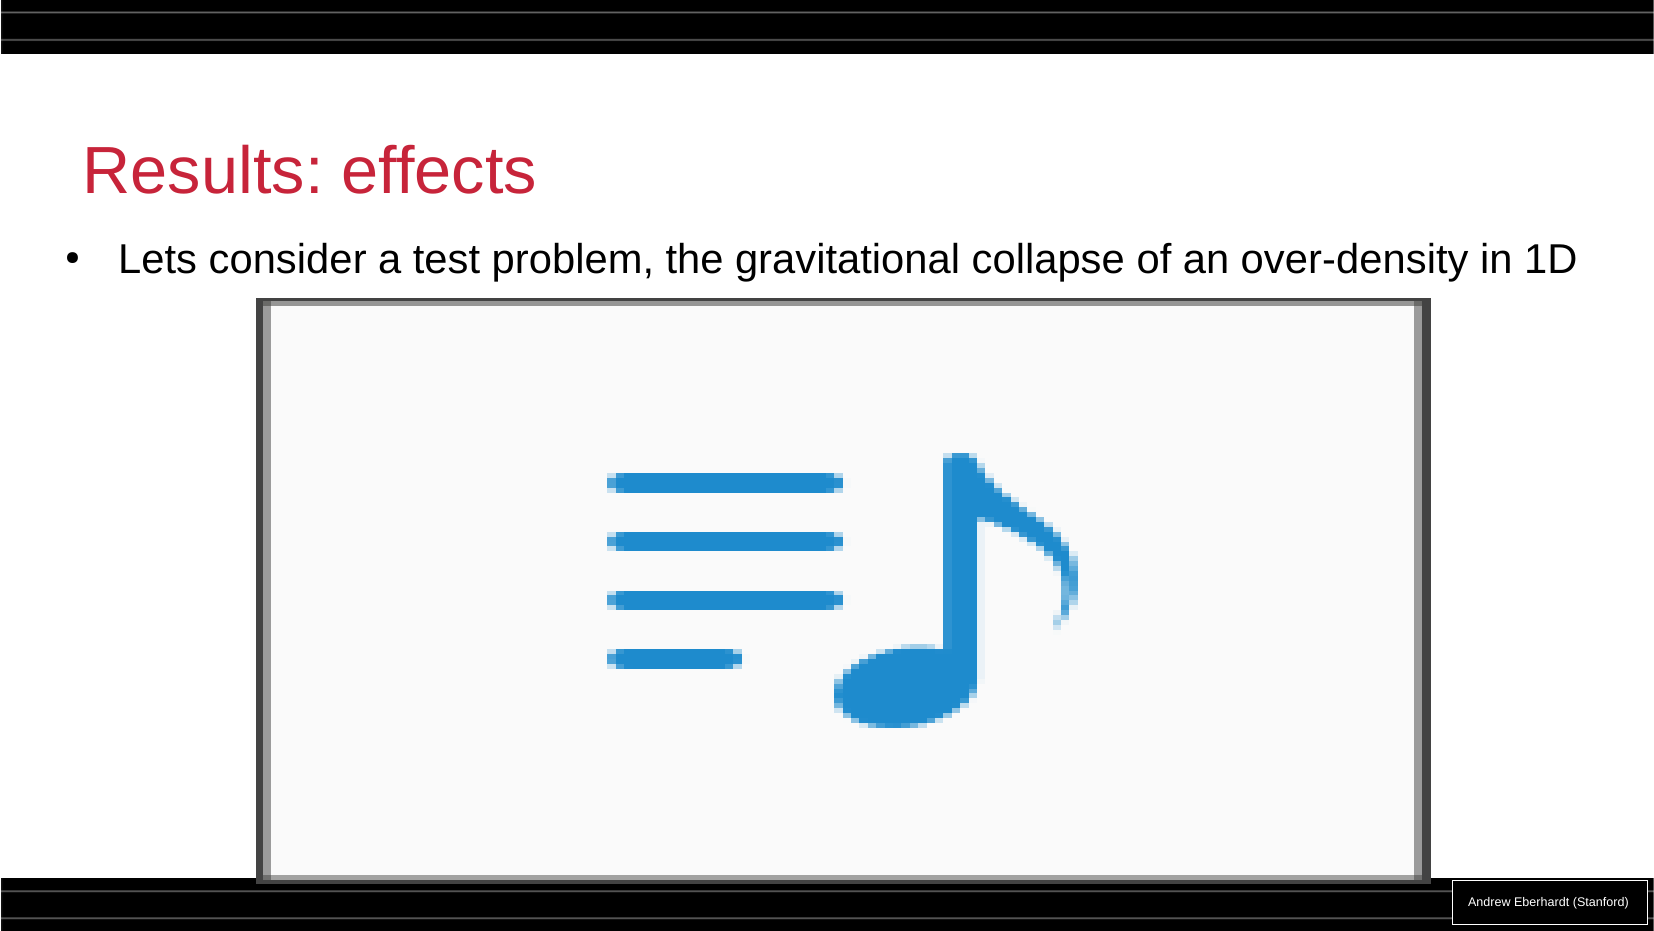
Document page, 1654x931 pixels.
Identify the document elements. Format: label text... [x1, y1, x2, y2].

picture [1, 878, 1654, 931]
text_box [255, 815, 1432, 886]
picture [1, 0, 1654, 54]
text_box Andrew Eberhardt (Stanford) [1452, 880, 1648, 925]
list Lets consider a test problem, the gravitational collapse of an over-density in 1D [47, 236, 1591, 815]
title Results: effects [82, 92, 1571, 236]
